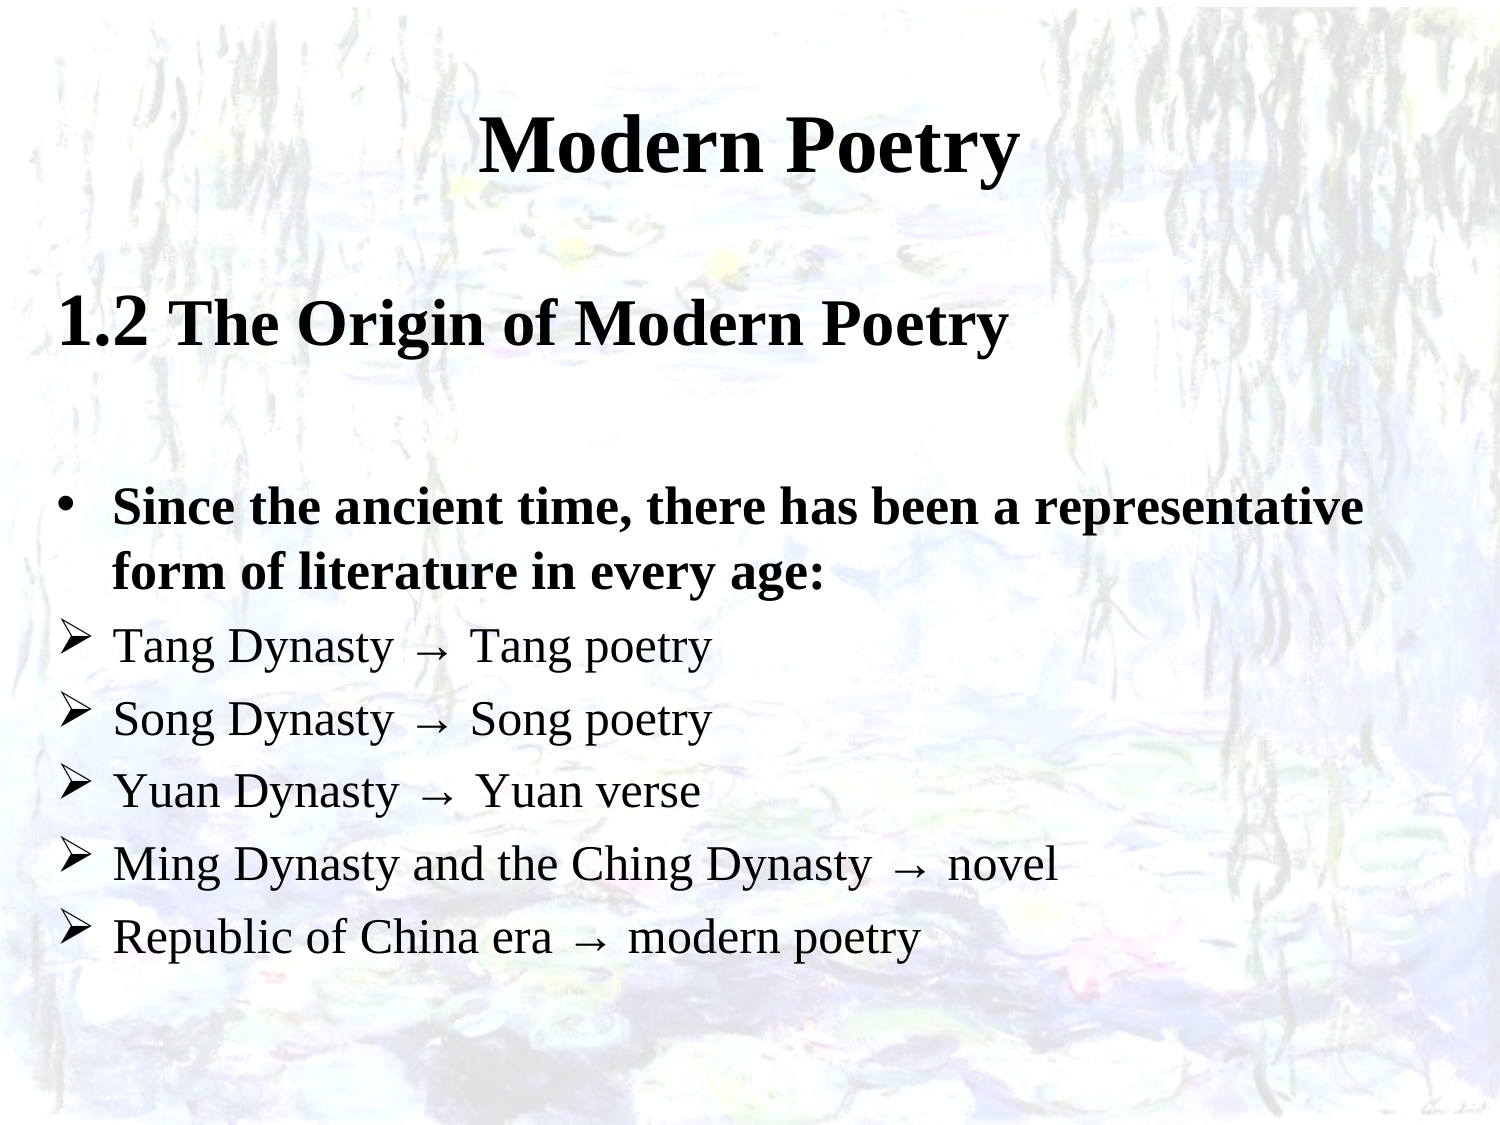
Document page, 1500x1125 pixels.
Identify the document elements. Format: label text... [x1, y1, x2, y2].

list 1.2 The Origin of Modern Poetry Since the ancient time, there has been a representative form of literature in every age: Tang Dynasty → Tang poetry Song Dynasty → Song poetry Yuan Dynasty → Yuan verse Ming Dynasty and the Ching Dynasty → novel Republic of China era → modern poetry [41, 262, 1459, 1005]
picture [0, 7, 1500, 1125]
title Modern Poetry [75, 45, 1426, 233]
